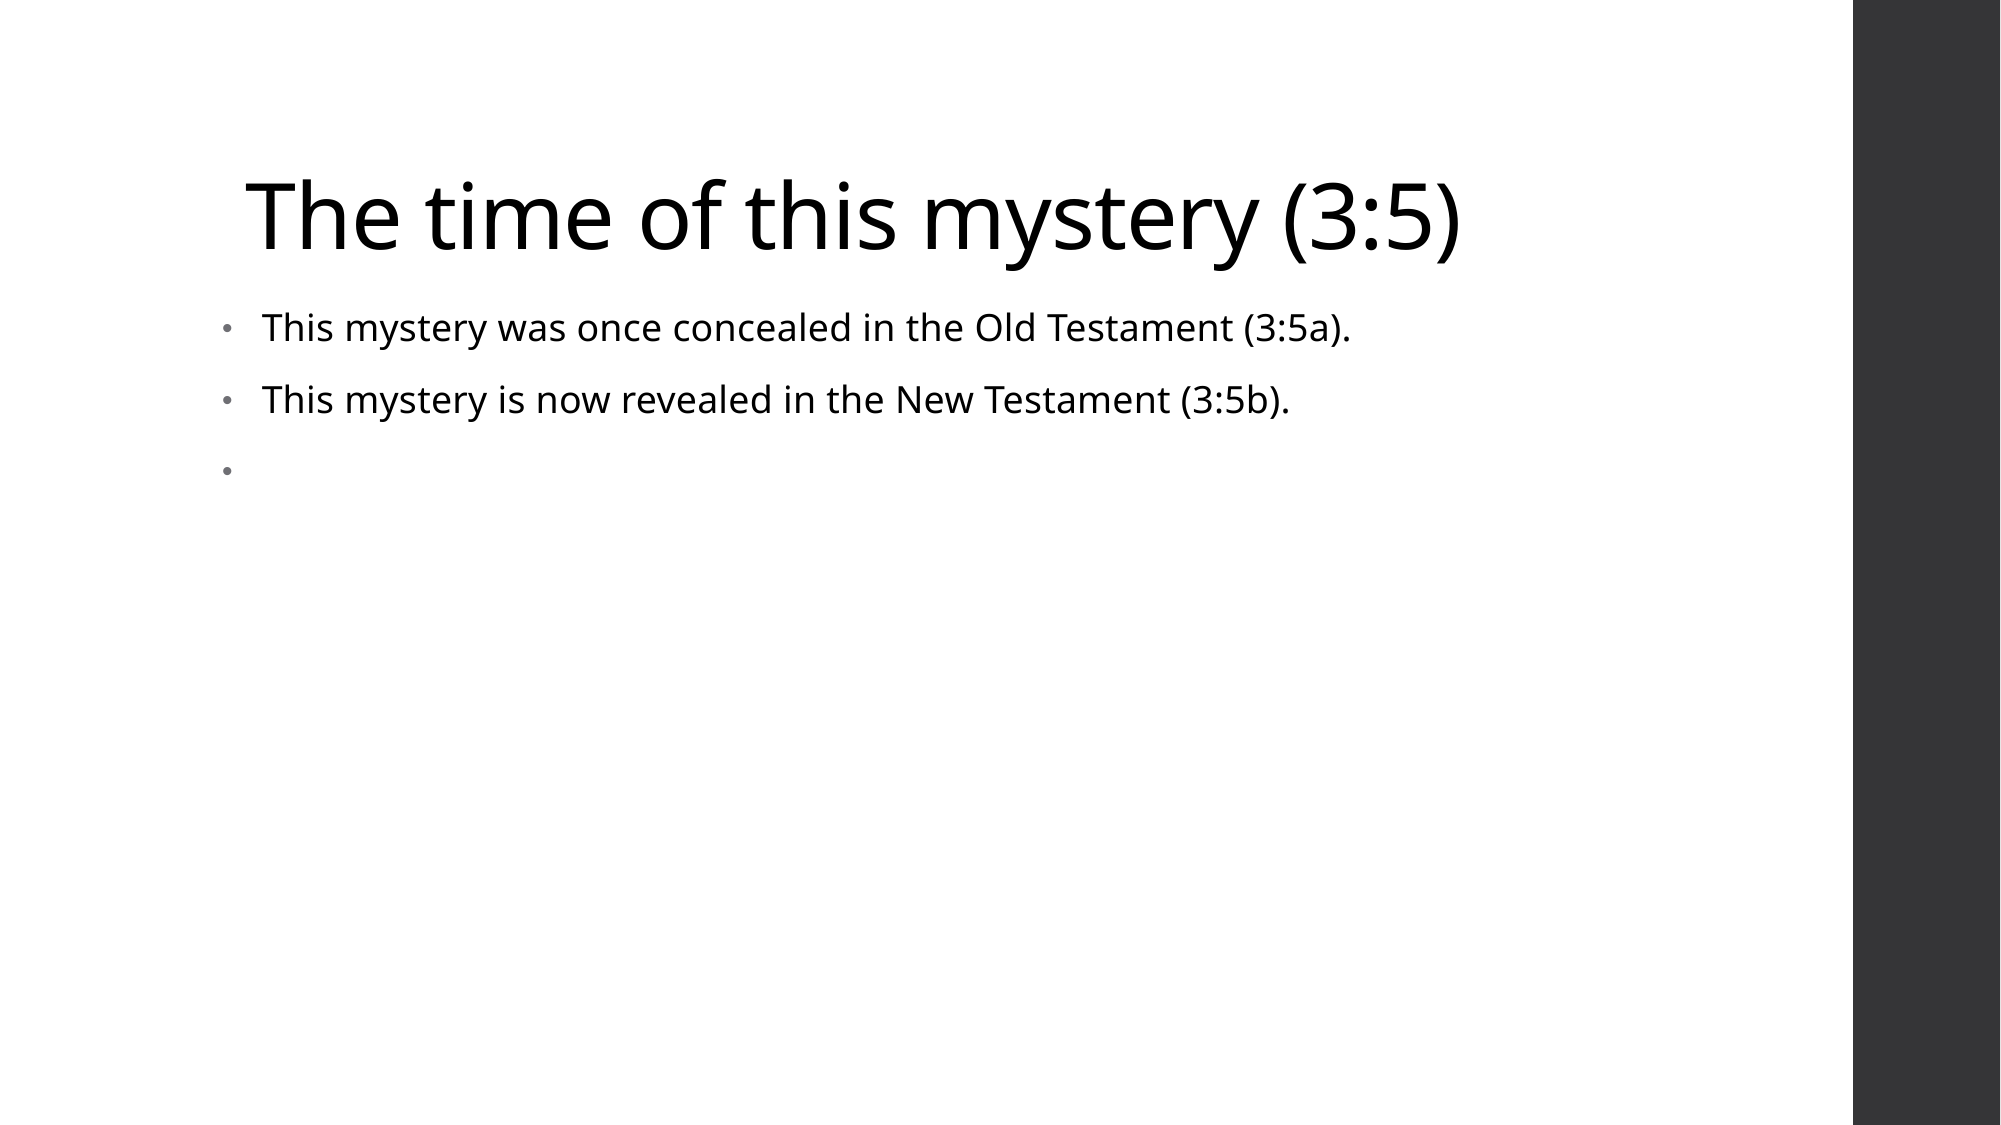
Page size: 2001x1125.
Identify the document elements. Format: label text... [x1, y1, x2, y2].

list This mystery was once concealed in the Old Testament (3:5a). This mystery is now revealed in the New Testament (3:5b). [206, 299, 1617, 1014]
title The time of this mystery (3:5) [206, 60, 1797, 278]
